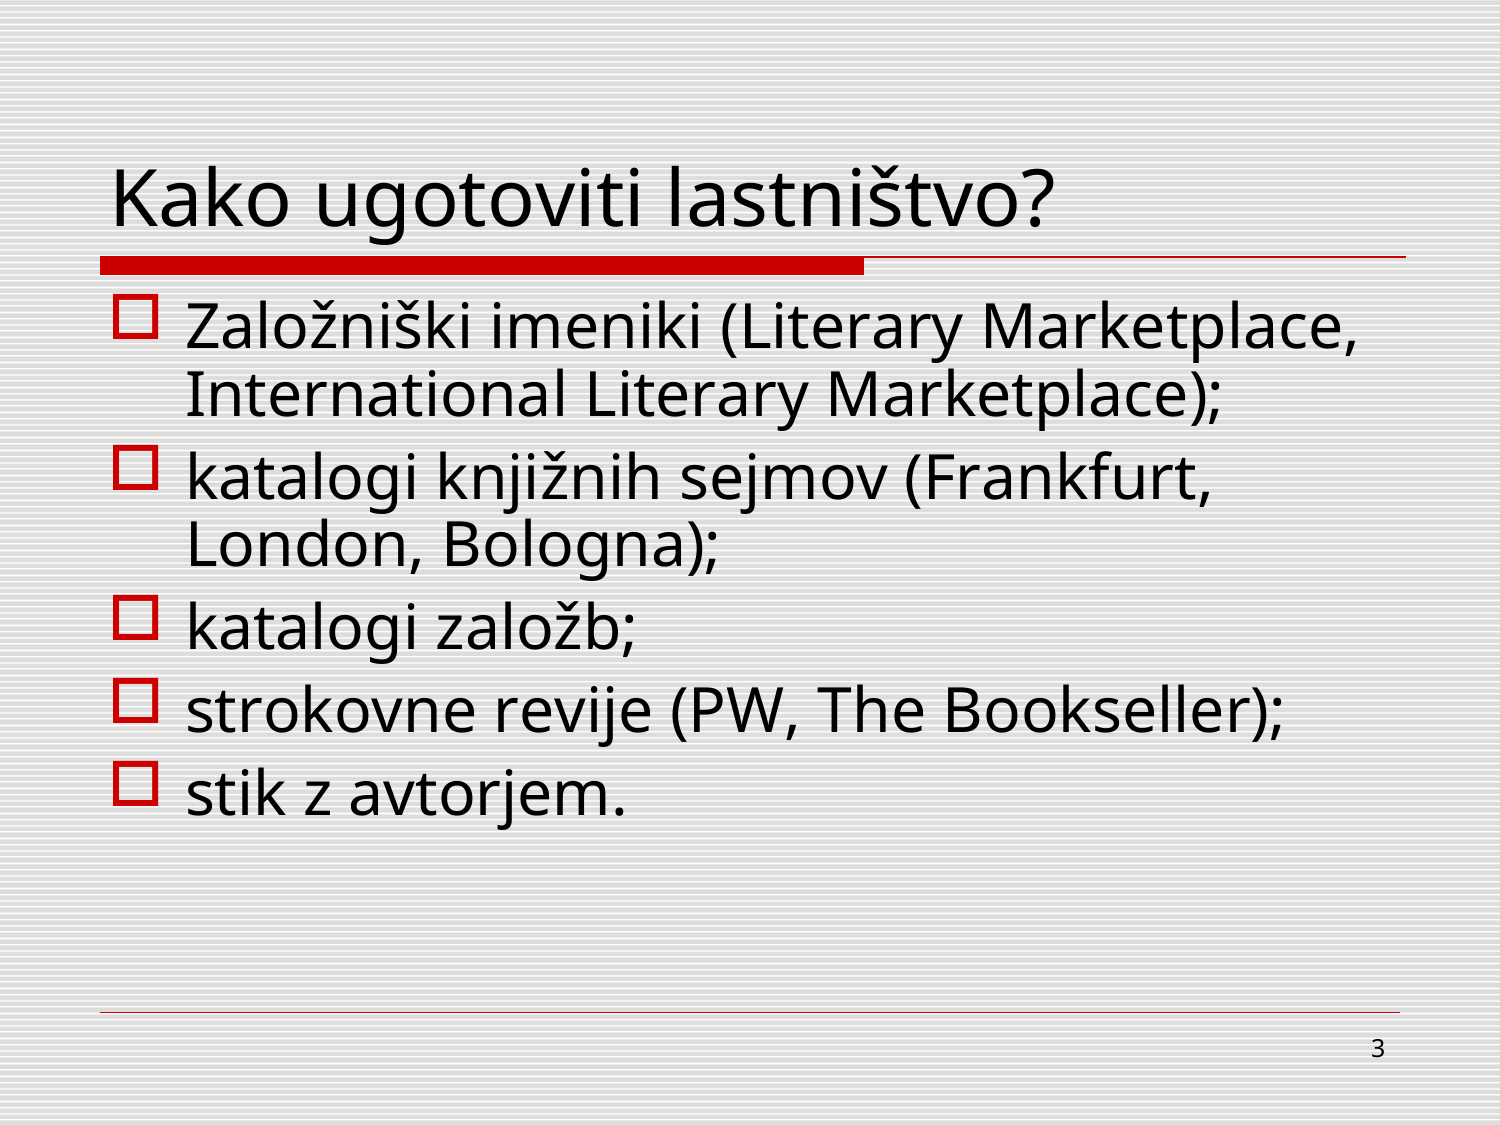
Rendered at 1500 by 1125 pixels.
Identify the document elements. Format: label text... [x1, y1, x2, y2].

text_box <number> [1074, 1024, 1401, 1103]
list Založniški imeniki (Literary Marketplace, International Literary Marketplace); katalogi knjižnih sejmov (Frankfurt, London, Bologna); katalogi založb; strokovne revije (PW, The Bookseller); stik z avtorjem. [92, 287, 1406, 988]
picture [0, 0, 1500, 1125]
title Kako ugotoviti lastništvo? [94, 49, 1407, 250]
